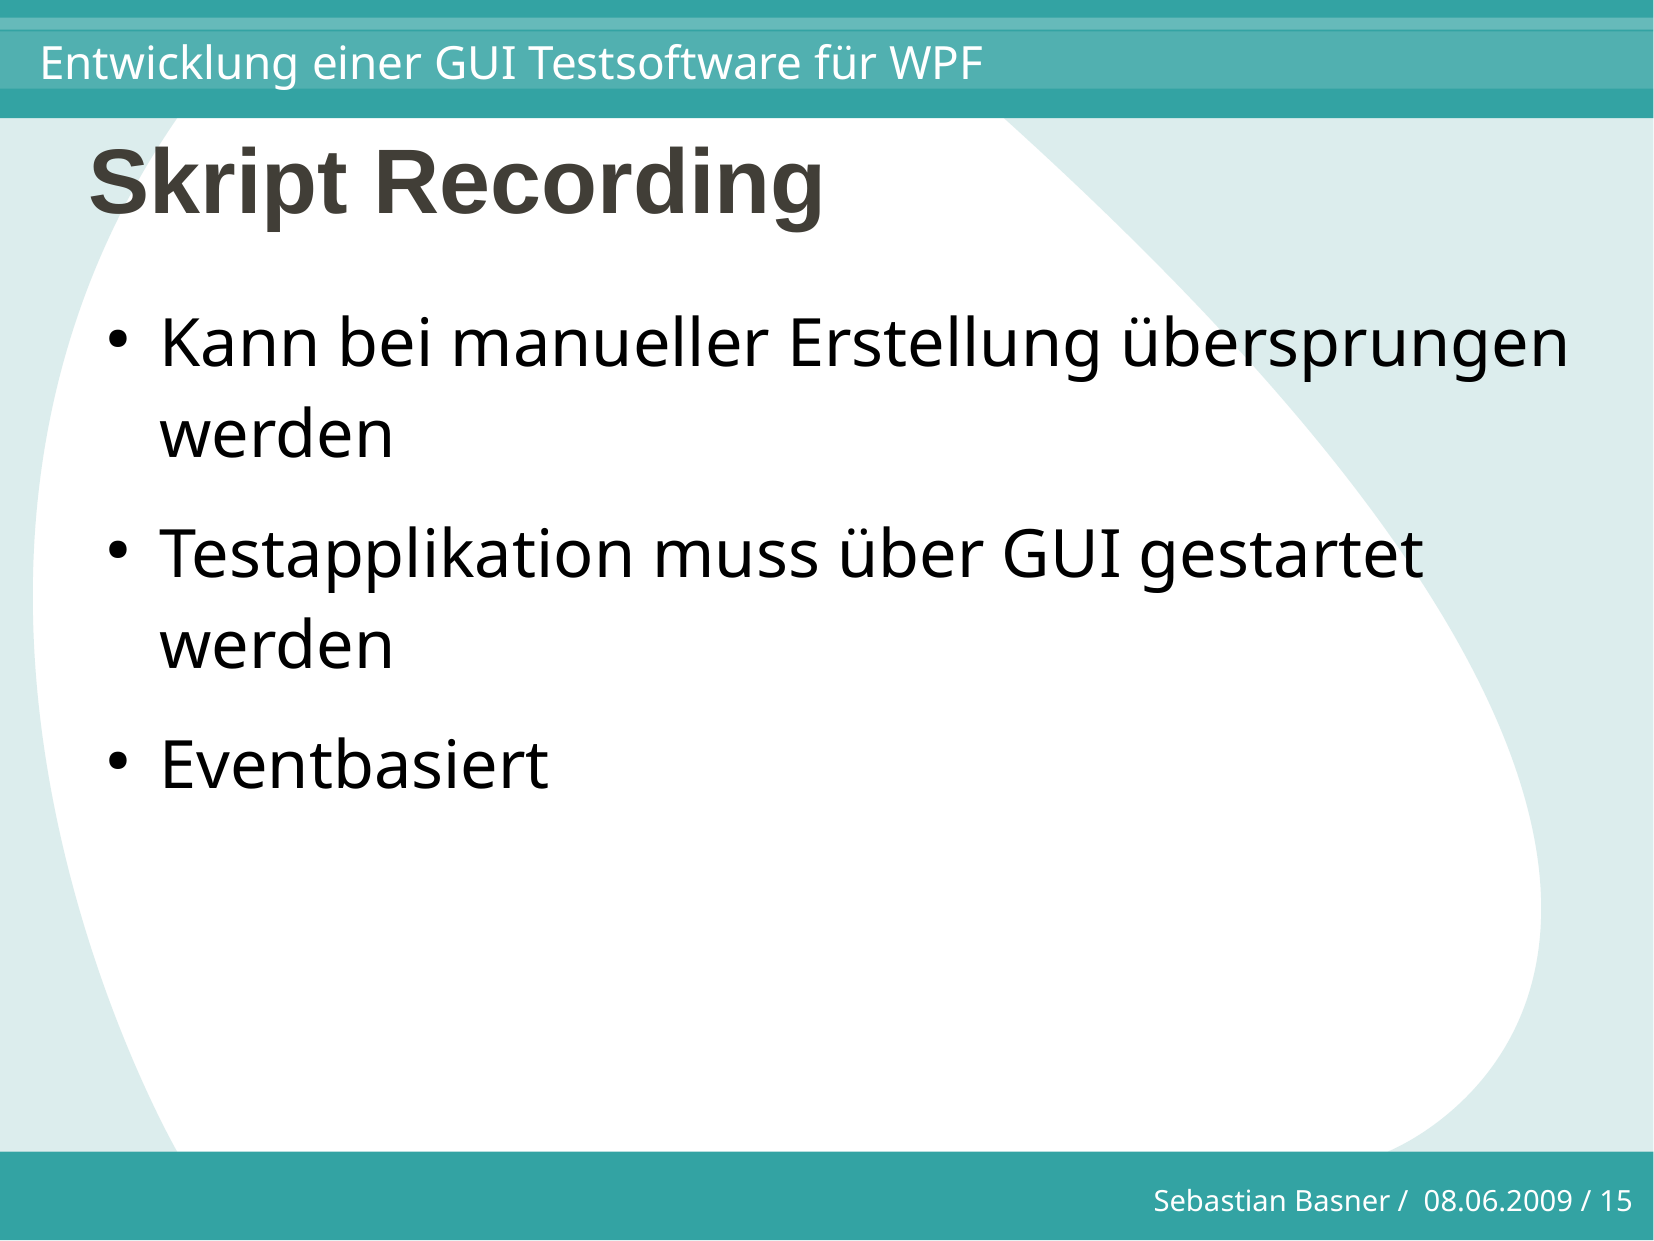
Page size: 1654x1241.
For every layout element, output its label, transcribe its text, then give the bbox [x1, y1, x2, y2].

title Skript Recording [88, 130, 1577, 234]
list Kann bei manueller Erstellung übersprungen werden Testapplikation muss über GUI gestartet werden Eventbasiert [88, 295, 1577, 1099]
